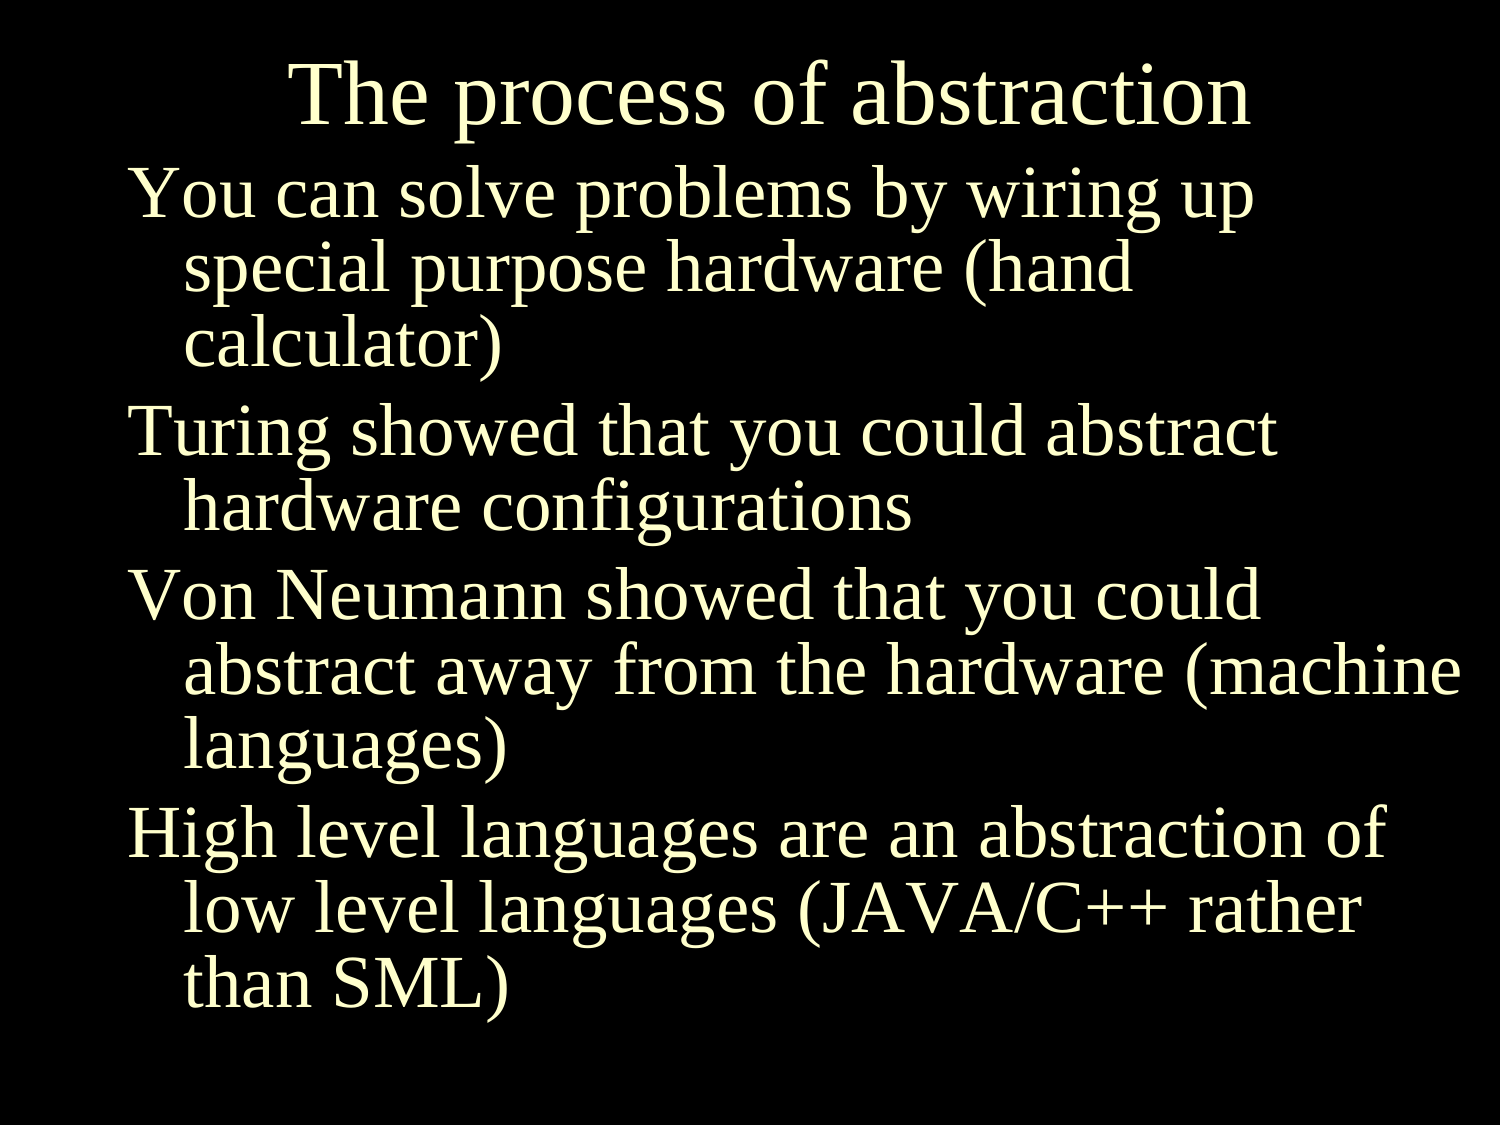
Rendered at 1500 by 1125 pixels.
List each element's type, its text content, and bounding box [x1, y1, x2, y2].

title The process of abstraction [42, 35, 1500, 152]
list You can solve problems by wiring up special purpose hardware (hand calculator) Turing showed that you could abstract hardware configurations Von Neumann showed that you could abstract away from the hardware (machine languages) High level languages are an abstraction of low level languages (JAVA/C++ rather than SML) [112, 149, 1482, 1125]
